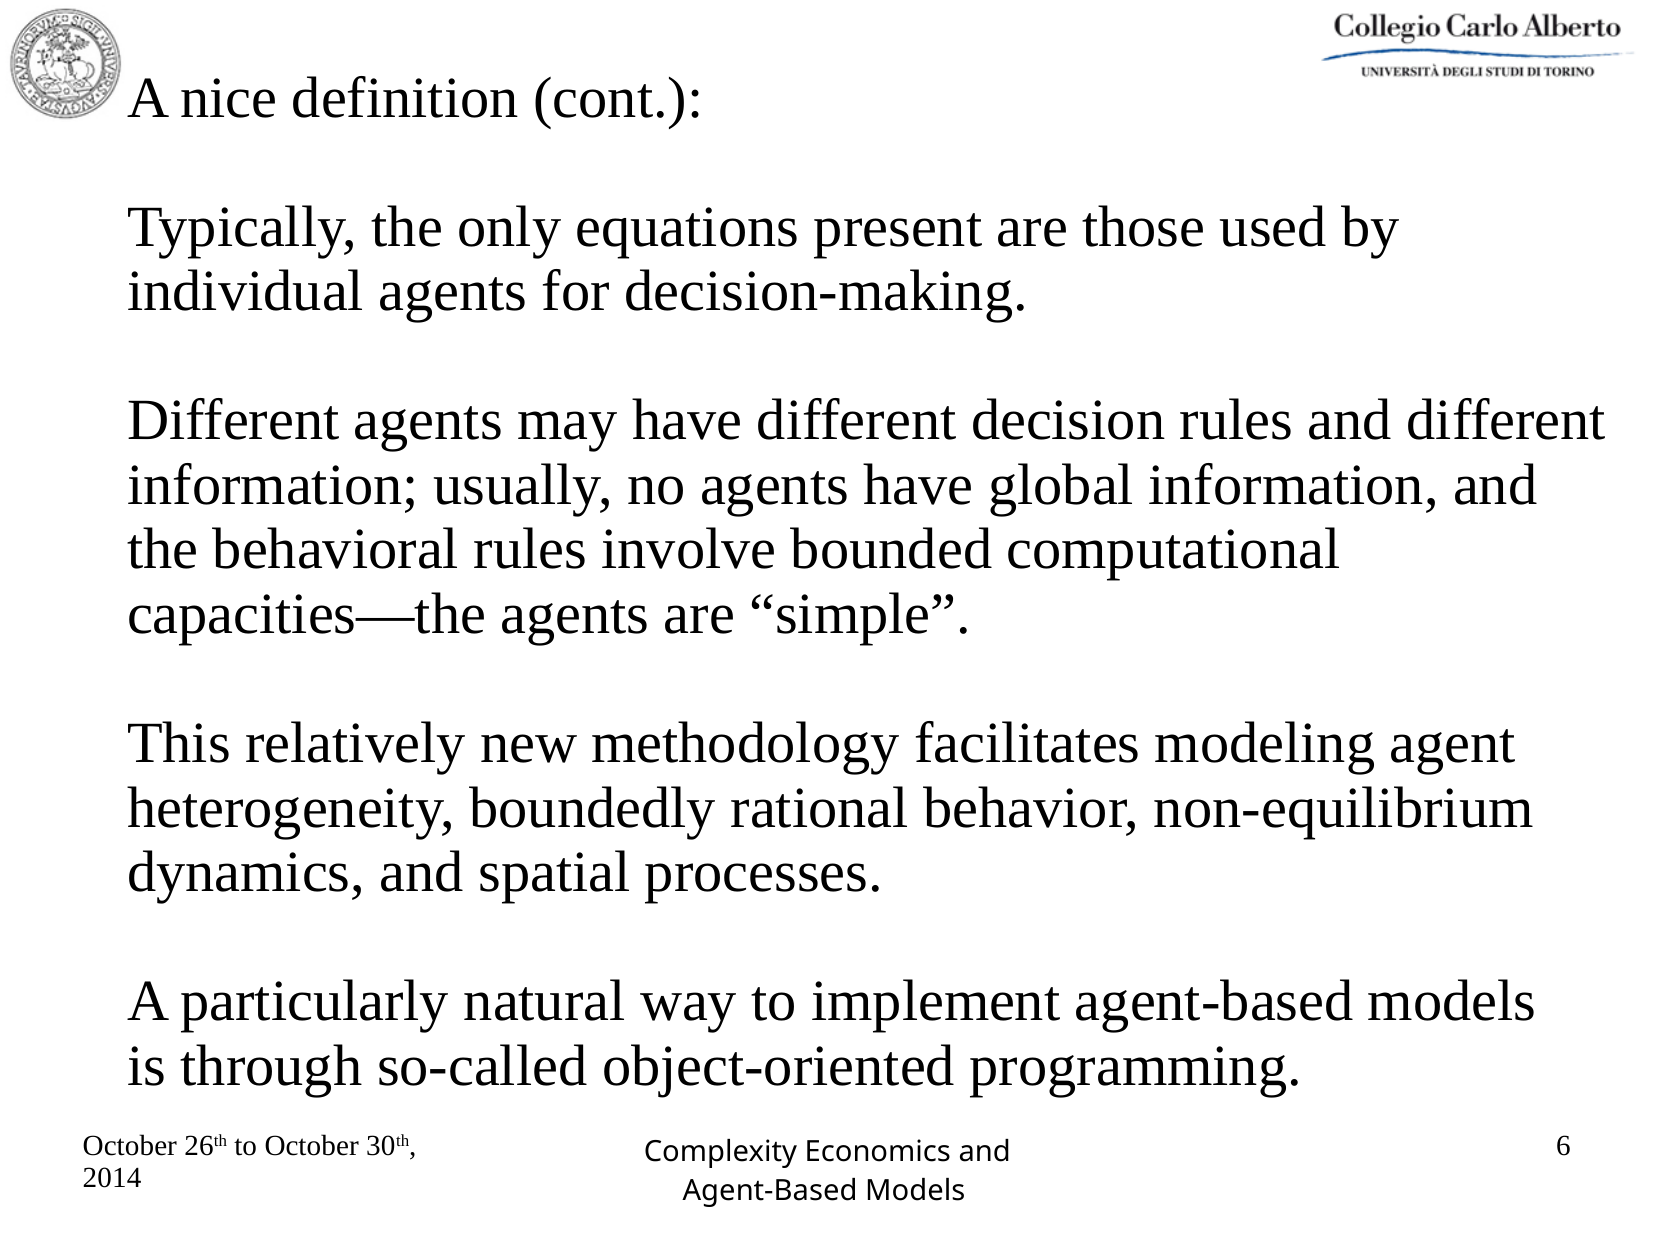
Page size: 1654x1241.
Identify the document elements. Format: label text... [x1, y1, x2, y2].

picture [1312, 0, 1645, 92]
text_box A nice definition (cont.): Typically, the only equations present are those used by individual agents for decision-making. Different agents may have different decision rules and different information; usually, no agents have global information, and the behavioral rules involve bounded computational capacities—the agents are “simple”. This relatively new methodology facilitates modeling agent heterogeneity, boundedly rational behavior, non-equilibrium dynamics, and spatial processes. A particularly natural way to implement agent-based models is through so-called object-oriented programming. [112, 57, 1641, 1106]
picture [5, 5, 125, 122]
